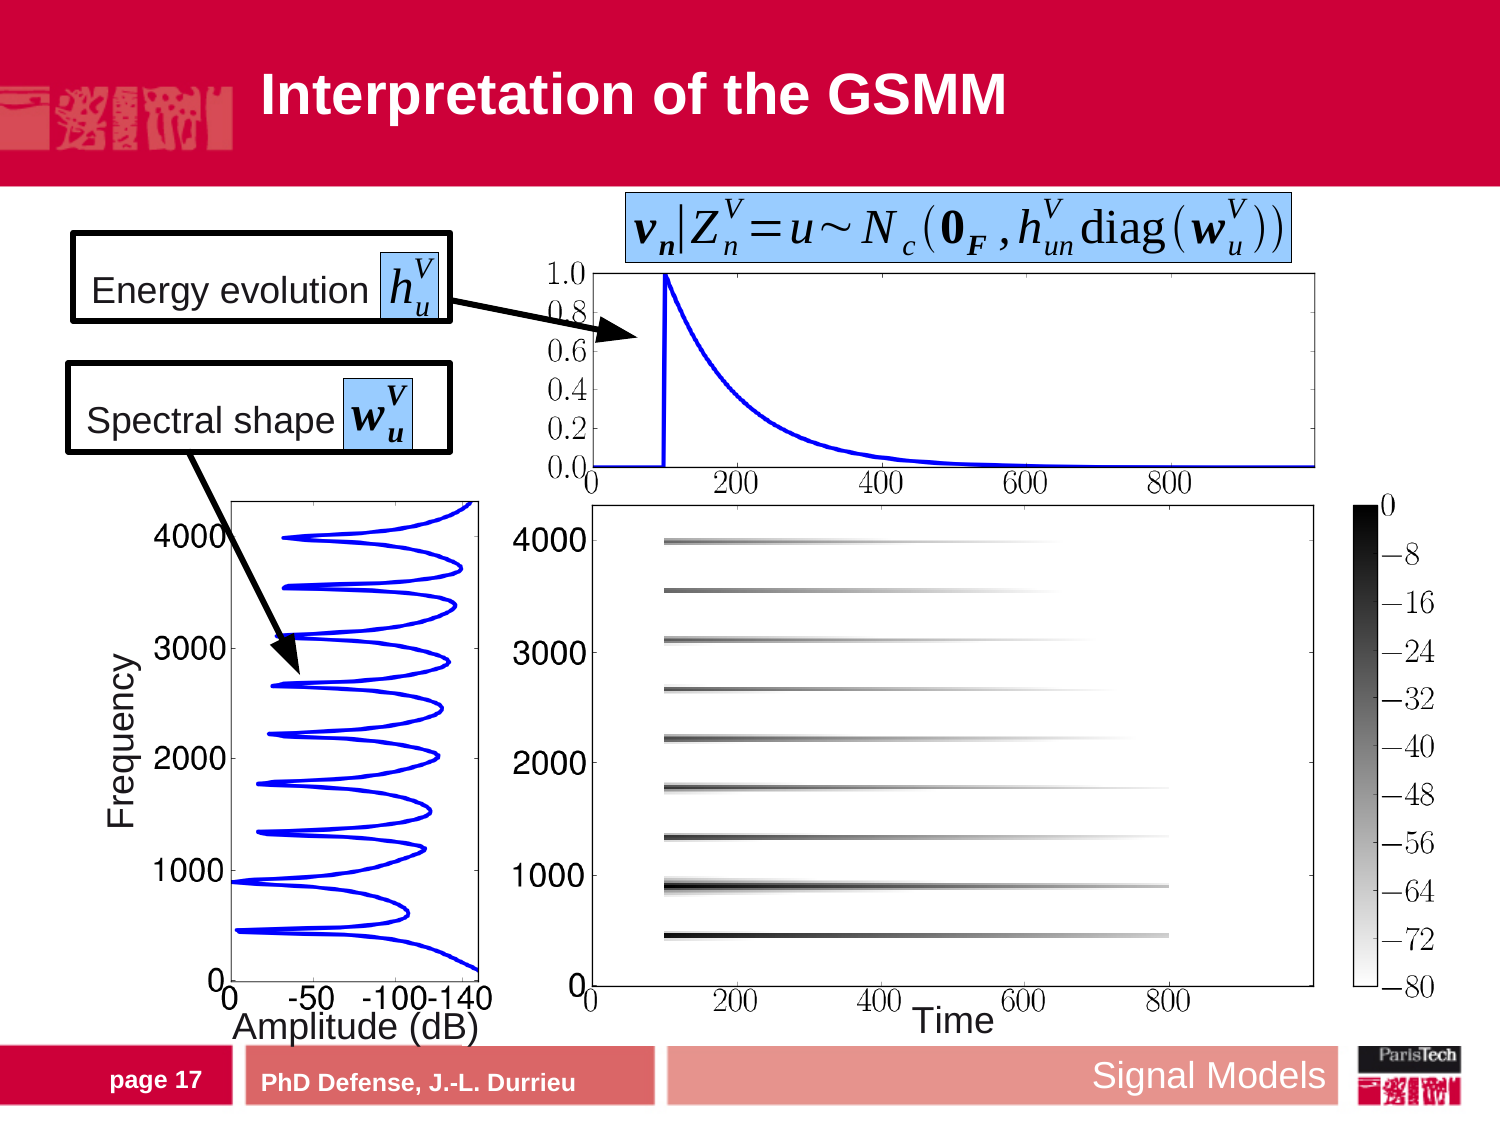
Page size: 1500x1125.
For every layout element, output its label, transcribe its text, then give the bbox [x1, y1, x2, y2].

text_box Energy evolution [73, 232, 451, 322]
picture [0, 0, 1500, 1125]
chart [625, 192, 1292, 263]
text_box Time [897, 988, 1009, 1049]
text_box Spectral shape [68, 363, 451, 452]
title Interpretation of the GSMM [245, 23, 1459, 166]
text_box Amplitude (dB) [217, 994, 495, 1055]
text_box Frequency [88, 639, 149, 846]
text_box Signal Models [1012, 1036, 1342, 1112]
